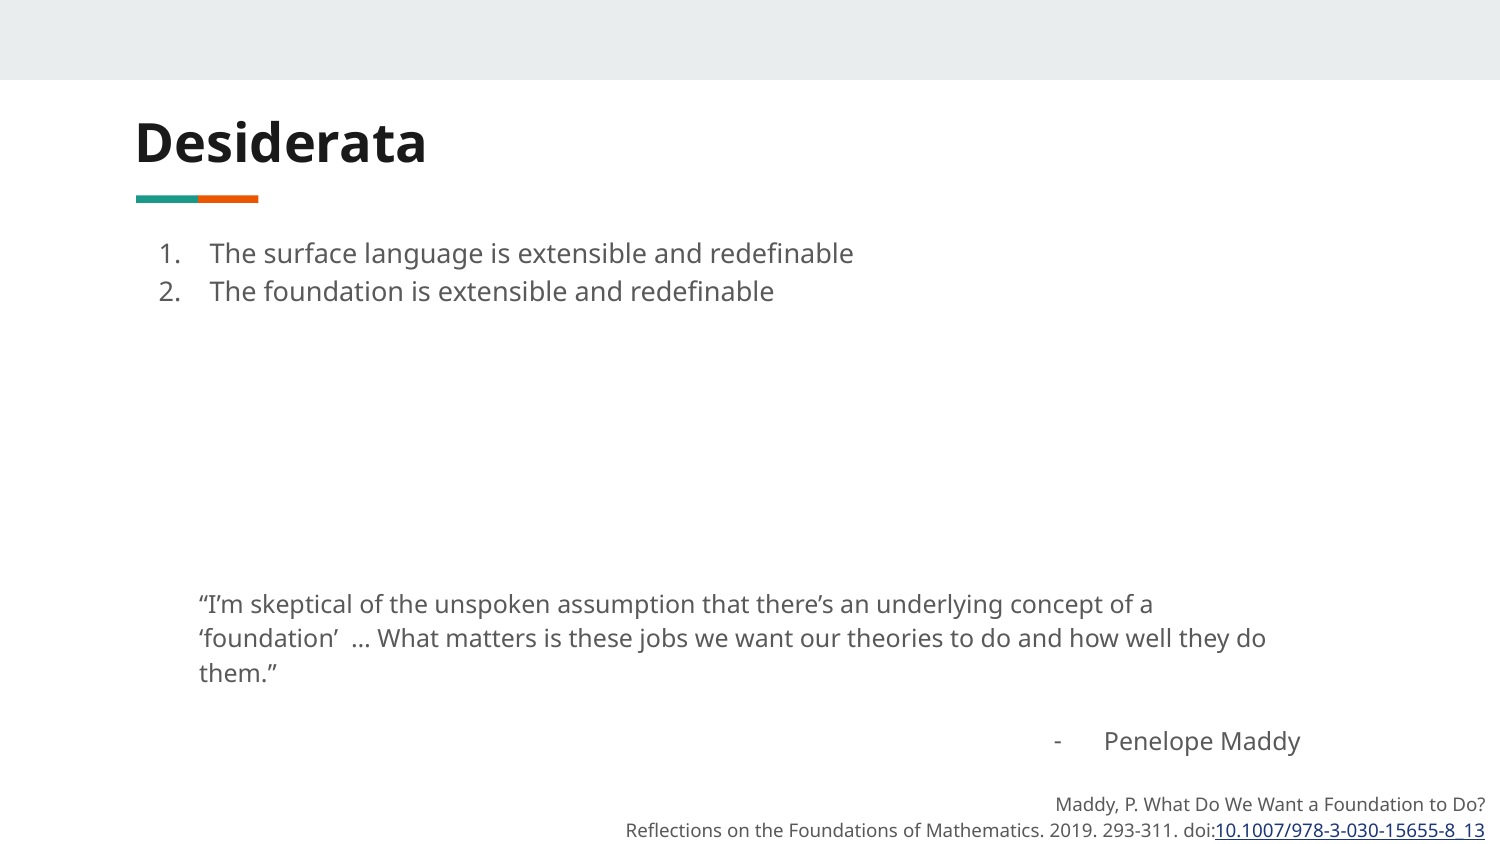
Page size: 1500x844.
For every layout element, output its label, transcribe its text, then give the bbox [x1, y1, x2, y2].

text_box Maddy, P. What Do We Want a Foundation to Do? Reflections on the Foundations of Mathematics. 2019. 293-311. doi:10.1007/978-3-030-15655-8_13 [56, 773, 1500, 844]
list “I’m skeptical of the unspoken assumption that there’s an underlying concept of a ‘foundation’ … What matters is these jobs we want our theories to do and how well they do them.” Penelope Maddy [184, 568, 1316, 724]
title Desiderata [119, 93, 1381, 182]
list The surface language is extensible and redefinable The foundation is extensible and redefinable [119, 216, 1381, 712]
